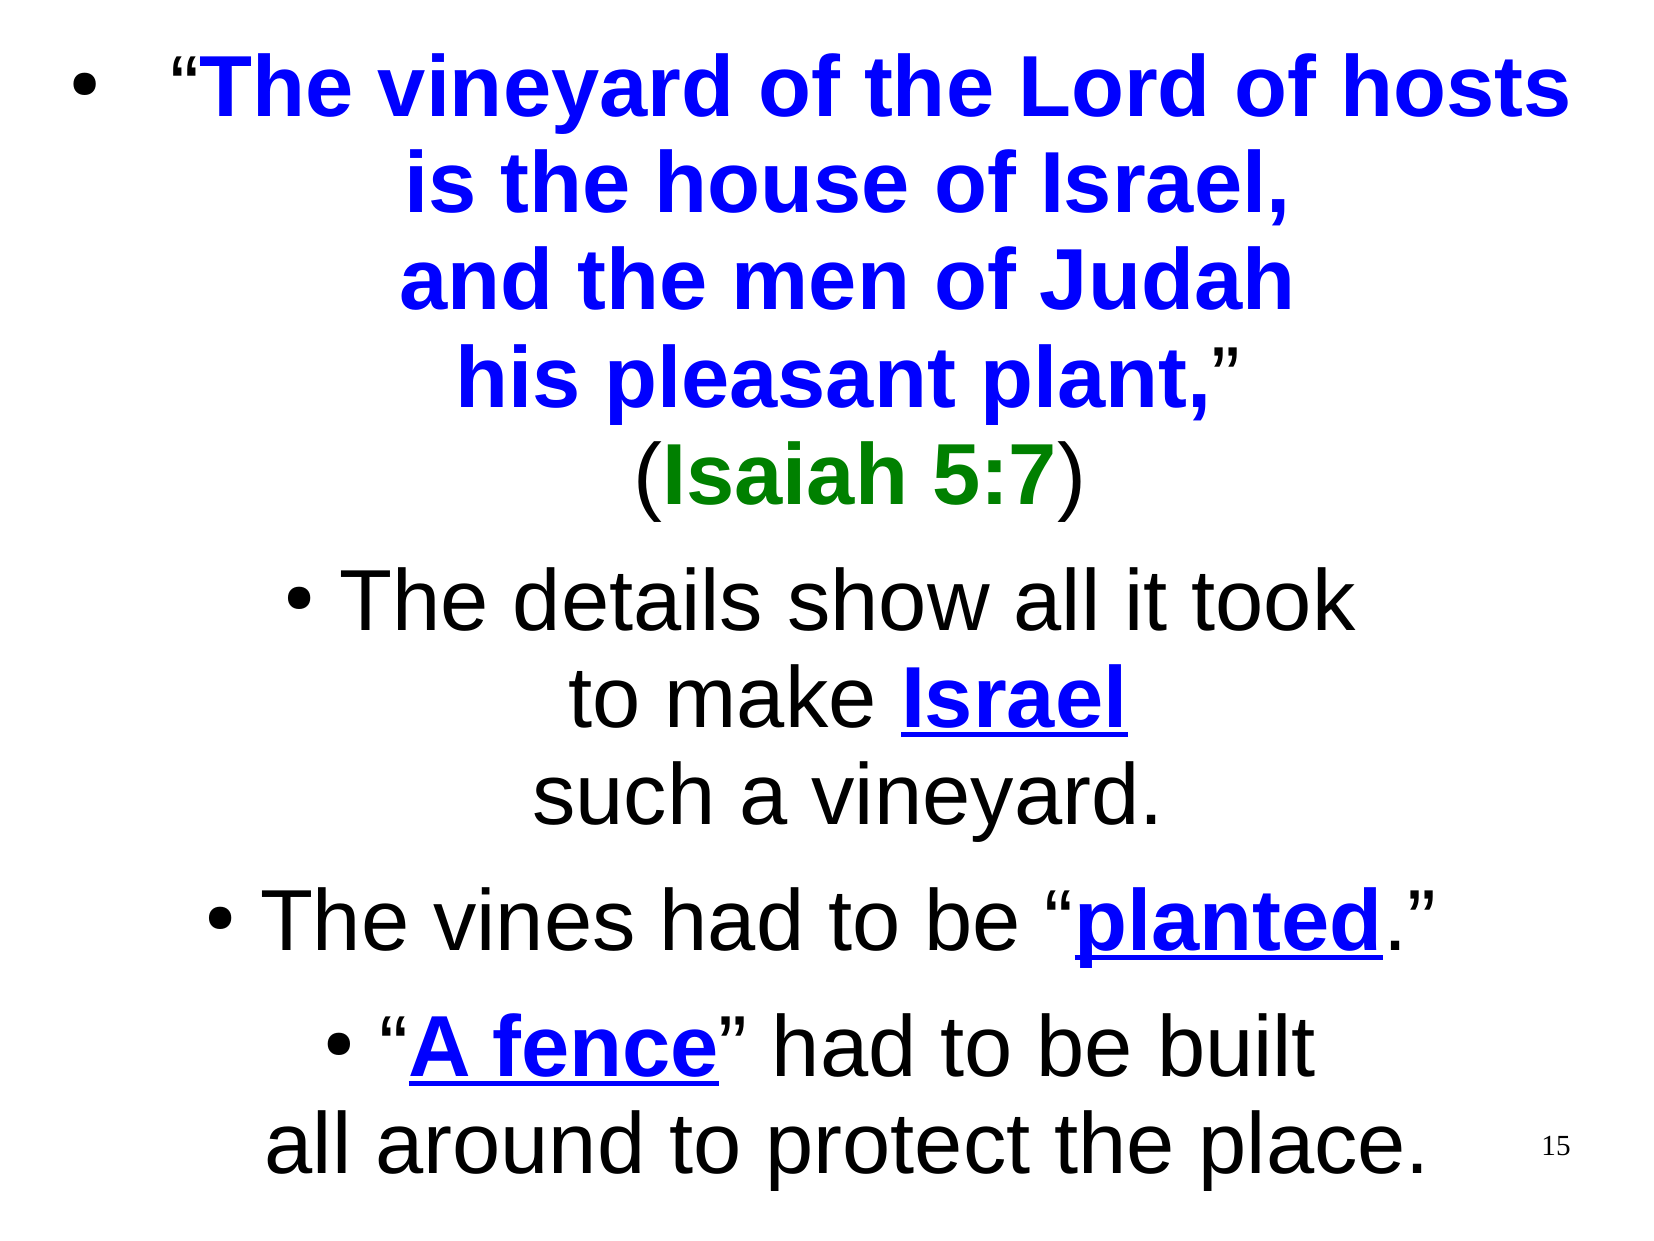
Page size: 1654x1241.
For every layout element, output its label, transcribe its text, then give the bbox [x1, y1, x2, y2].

list “The vineyard of the Lord of hosts is the house of Israel, and the men of Judah his pleasant plant,” (Isaiah 5:7) The details show all it took to make Israel such a vineyard. The vines had to be “planted.” “A fence” had to be built all around to protect the place. [37, 37, 1613, 1201]
